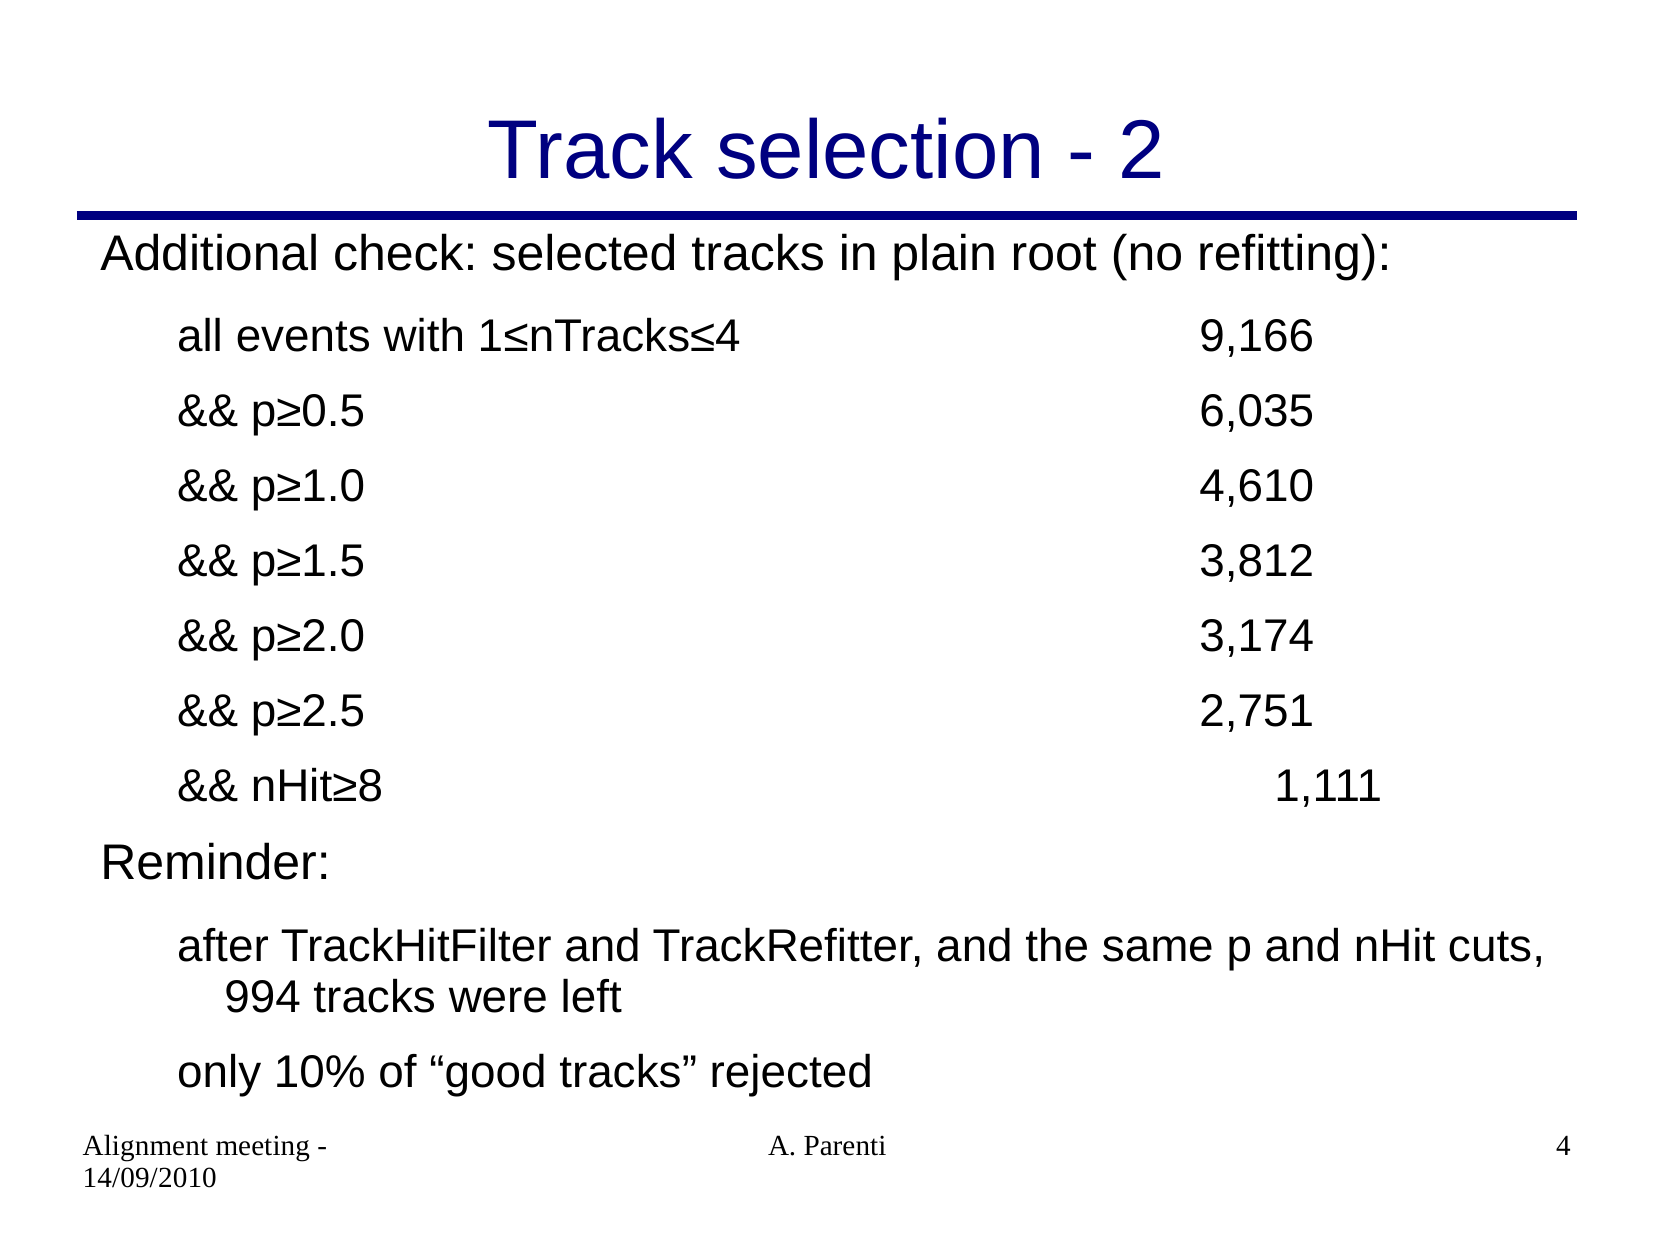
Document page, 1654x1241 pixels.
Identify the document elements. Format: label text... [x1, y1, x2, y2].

title Track selection - 2 [82, 75, 1571, 225]
list Additional check: selected tracks in plain root (no refitting): all events with 1≤nTracks≤4 9,166 && p≥0.5 6,035 && p≥1.0 4,610 && p≥1.5 3,812 && p≥2.0 3,174 && p≥2.5 2,751 && nHit≥8 1,111 Reminder: after TrackHitFilter and TrackRefitter, and the same p and nHit cuts, 994 tracks were left only 10% of “good tracks” rejected [82, 225, 1571, 1098]
